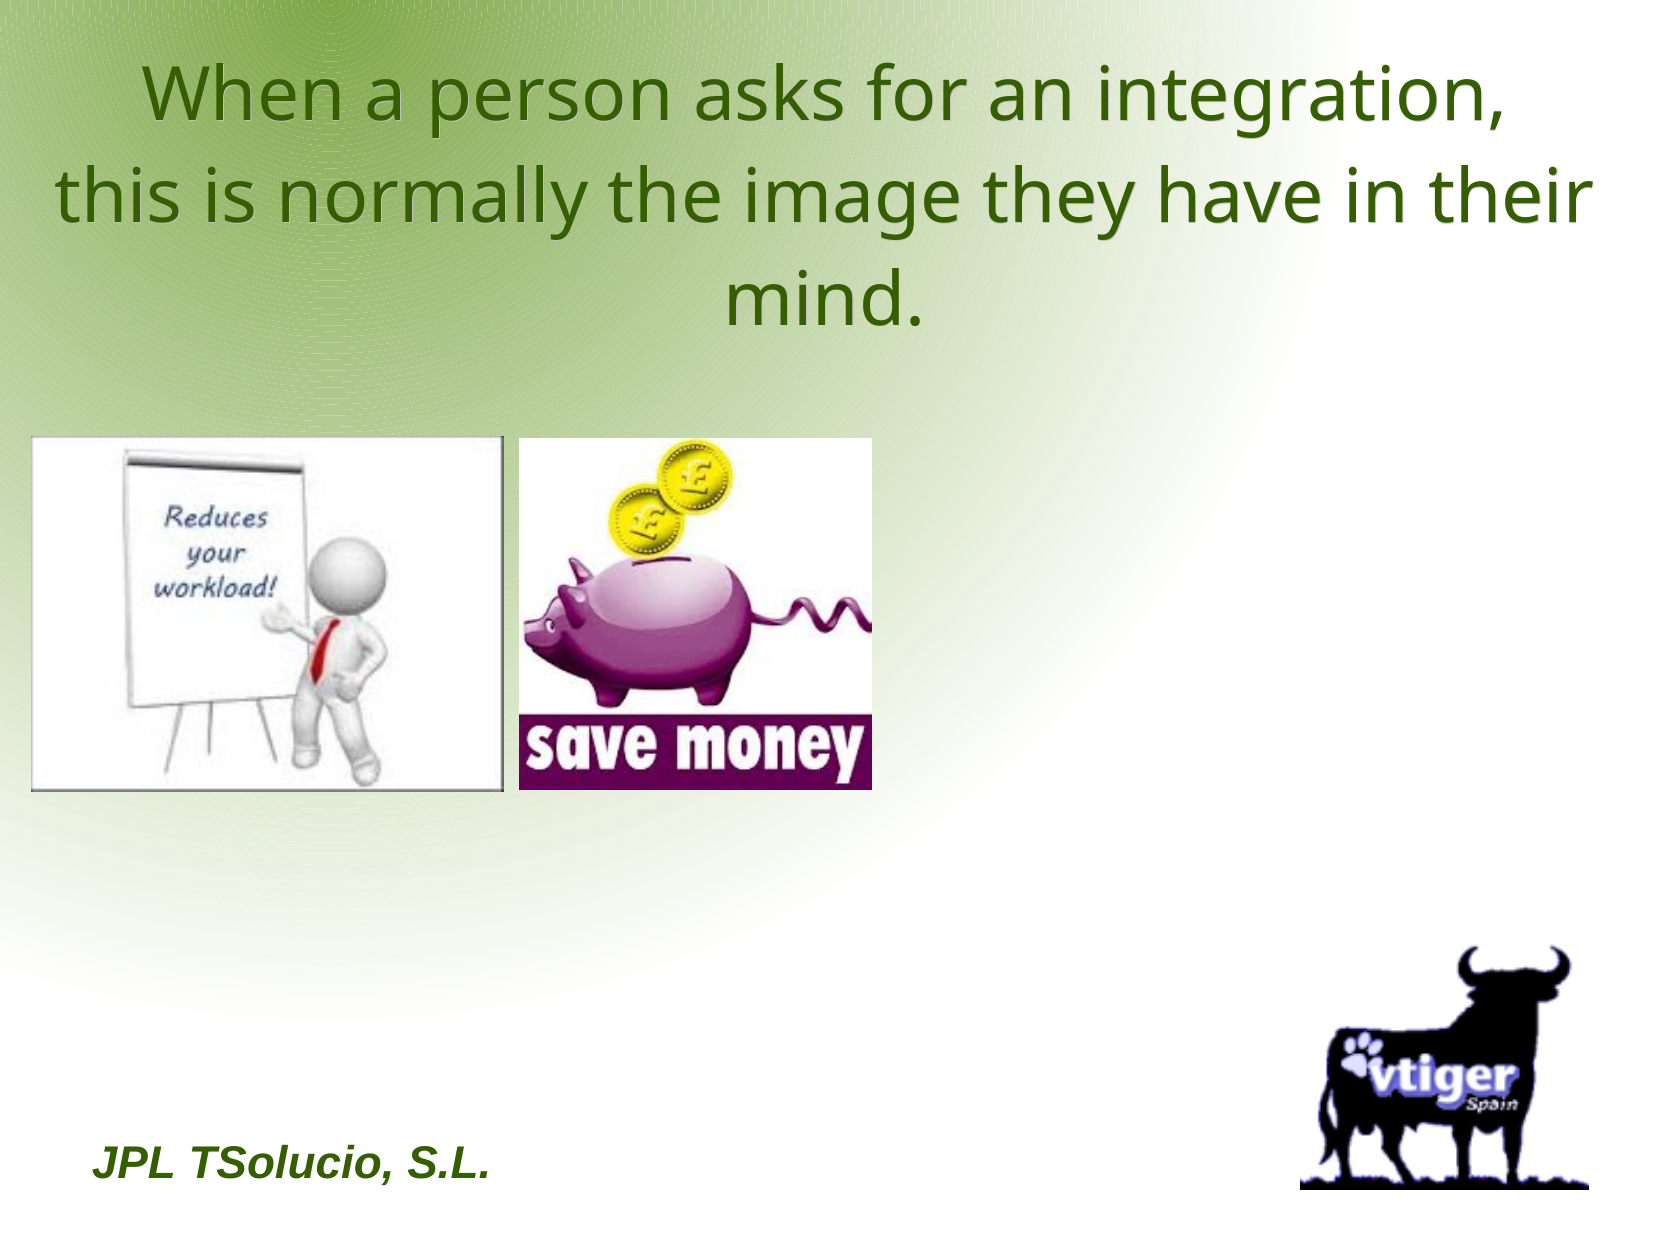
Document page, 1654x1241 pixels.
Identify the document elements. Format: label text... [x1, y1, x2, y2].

picture [31, 436, 504, 792]
picture [1300, 939, 1589, 1190]
title When a person asks for an integration, this is normally the image they have in their mind. [0, 62, 1652, 325]
picture [519, 438, 872, 790]
